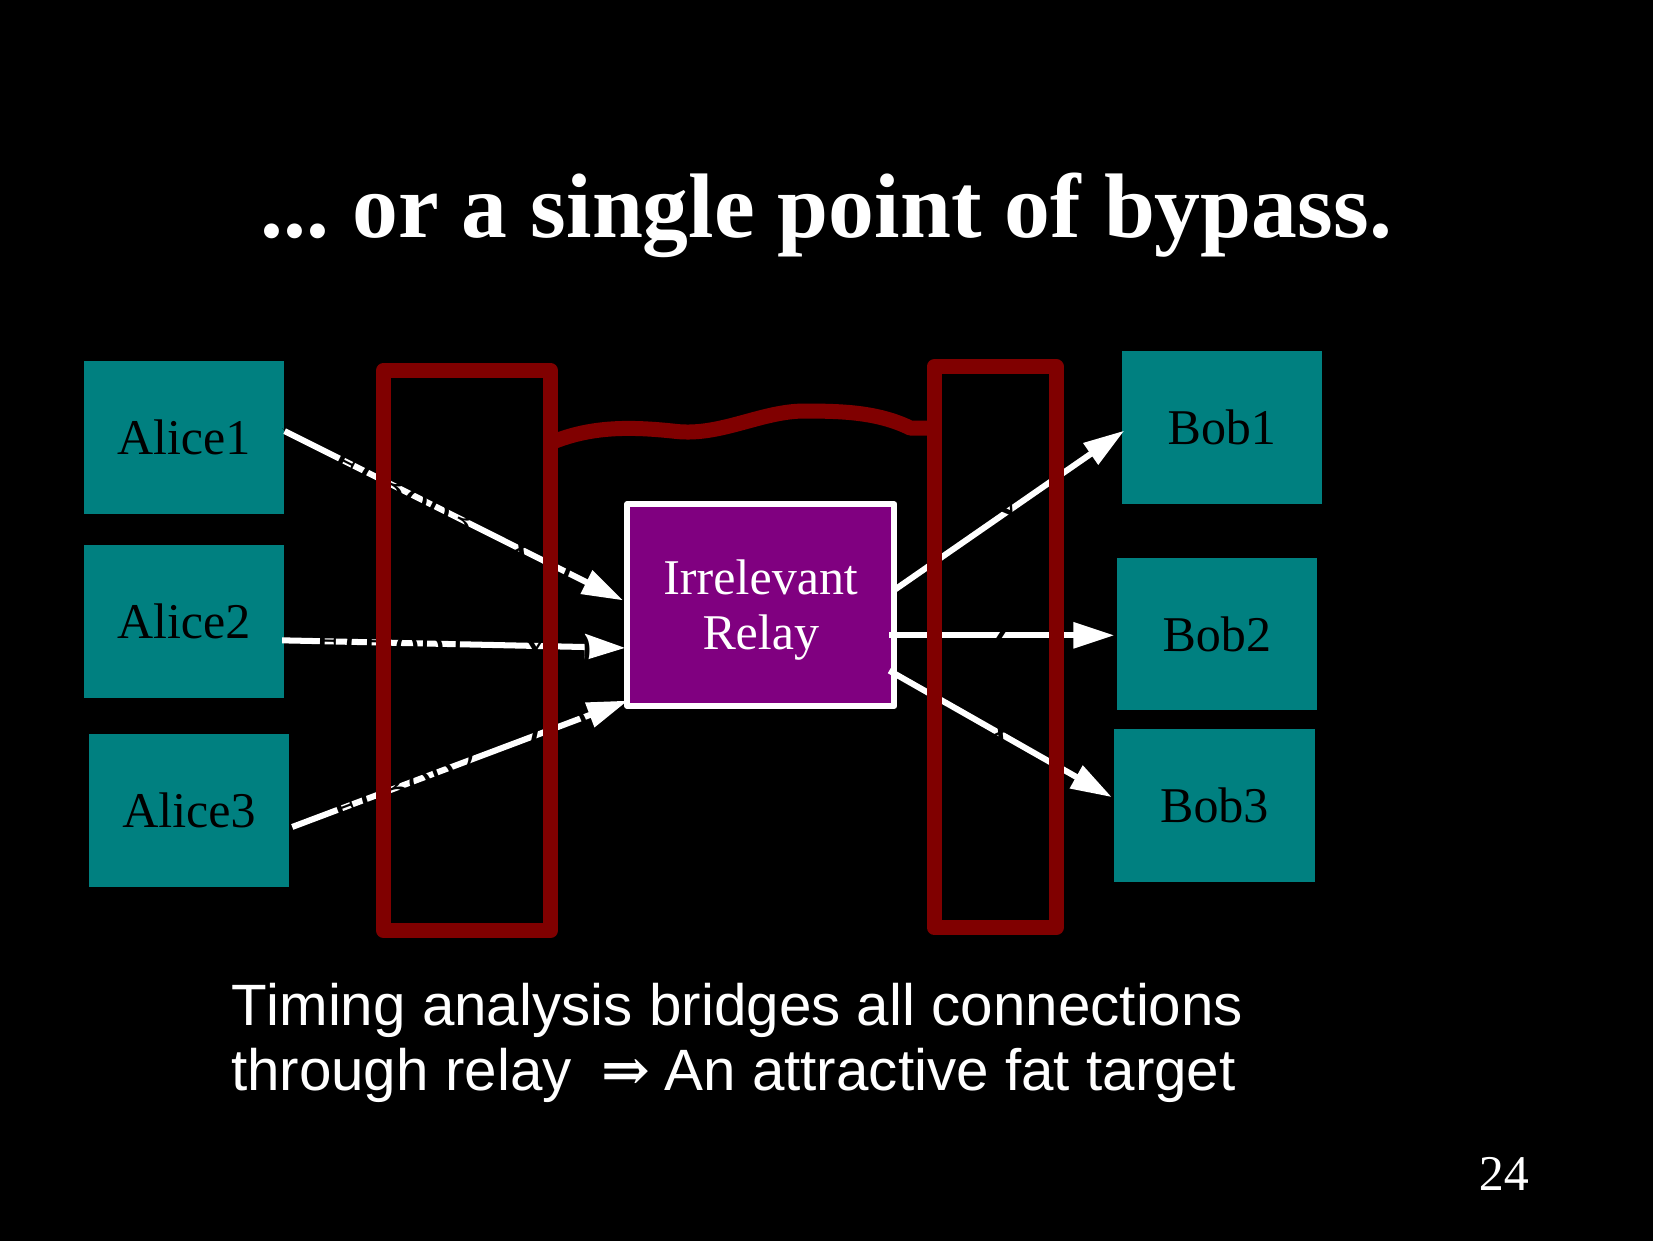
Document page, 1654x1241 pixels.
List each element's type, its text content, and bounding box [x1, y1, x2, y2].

text_box Alice2 [83, 544, 285, 699]
text_box Timing analysis bridges all connections through relay ⇒ An attractive fat target [230, 972, 1297, 1114]
text_box Irrelevant Relay [627, 504, 895, 706]
title ... or a single point of bypass. [121, 103, 1534, 311]
text_box Bob1 [1121, 350, 1323, 505]
text_box Bob2 [1116, 557, 1318, 711]
text_box Alice3 [88, 733, 290, 888]
text_box Bob3 [1113, 728, 1316, 883]
text_box Alice1 [83, 360, 285, 515]
